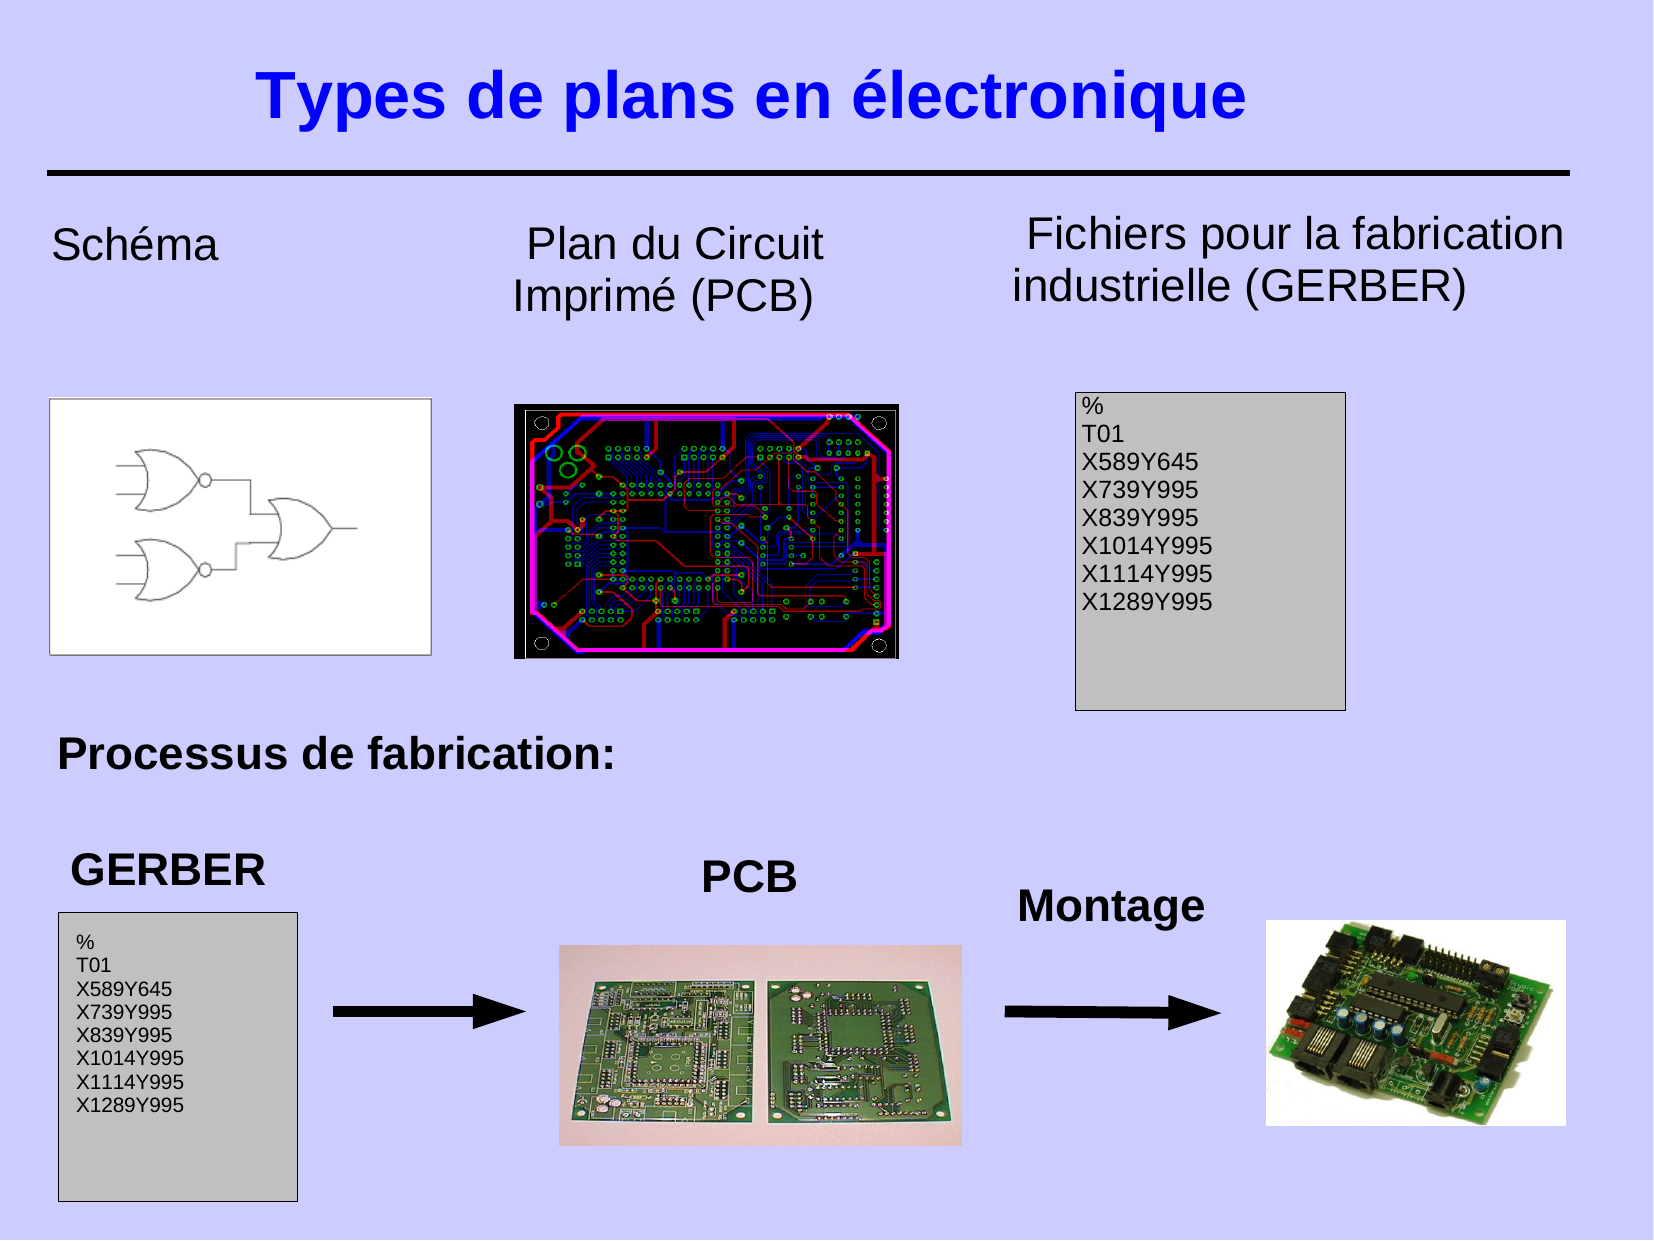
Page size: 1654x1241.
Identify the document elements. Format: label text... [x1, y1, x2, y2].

text_box [290, 912, 298, 1202]
picture [559, 945, 962, 1146]
text_box % T01 X589Y645 X739Y995 X839Y995 X1014Y995 X1114Y995 X1289Y995 [76, 907, 290, 1241]
text_box GERBER [57, 844, 291, 903]
text_box Processus de fabrication: [44, 728, 822, 787]
text_box Plan du Circuit Imprimé (PCB) [512, 213, 938, 326]
picture [49, 397, 432, 656]
text_box [57, 912, 76, 1202]
text_box Fichiers pour la fabrication industrielle (GERBER) [1012, 204, 1615, 370]
text_box Schéma [38, 216, 431, 313]
title Types de plans en électronique [114, 0, 1390, 178]
picture [1266, 920, 1566, 1126]
text_box % T01 X589Y645 X739Y995 X839Y995 X1014Y995 X1114Y995 X1289Y995 [1081, 391, 1341, 823]
text_box Montage [1017, 879, 1274, 948]
text_box PCB [701, 851, 822, 905]
text_box [1075, 392, 1081, 711]
picture [514, 404, 899, 659]
text_box [1341, 392, 1346, 711]
